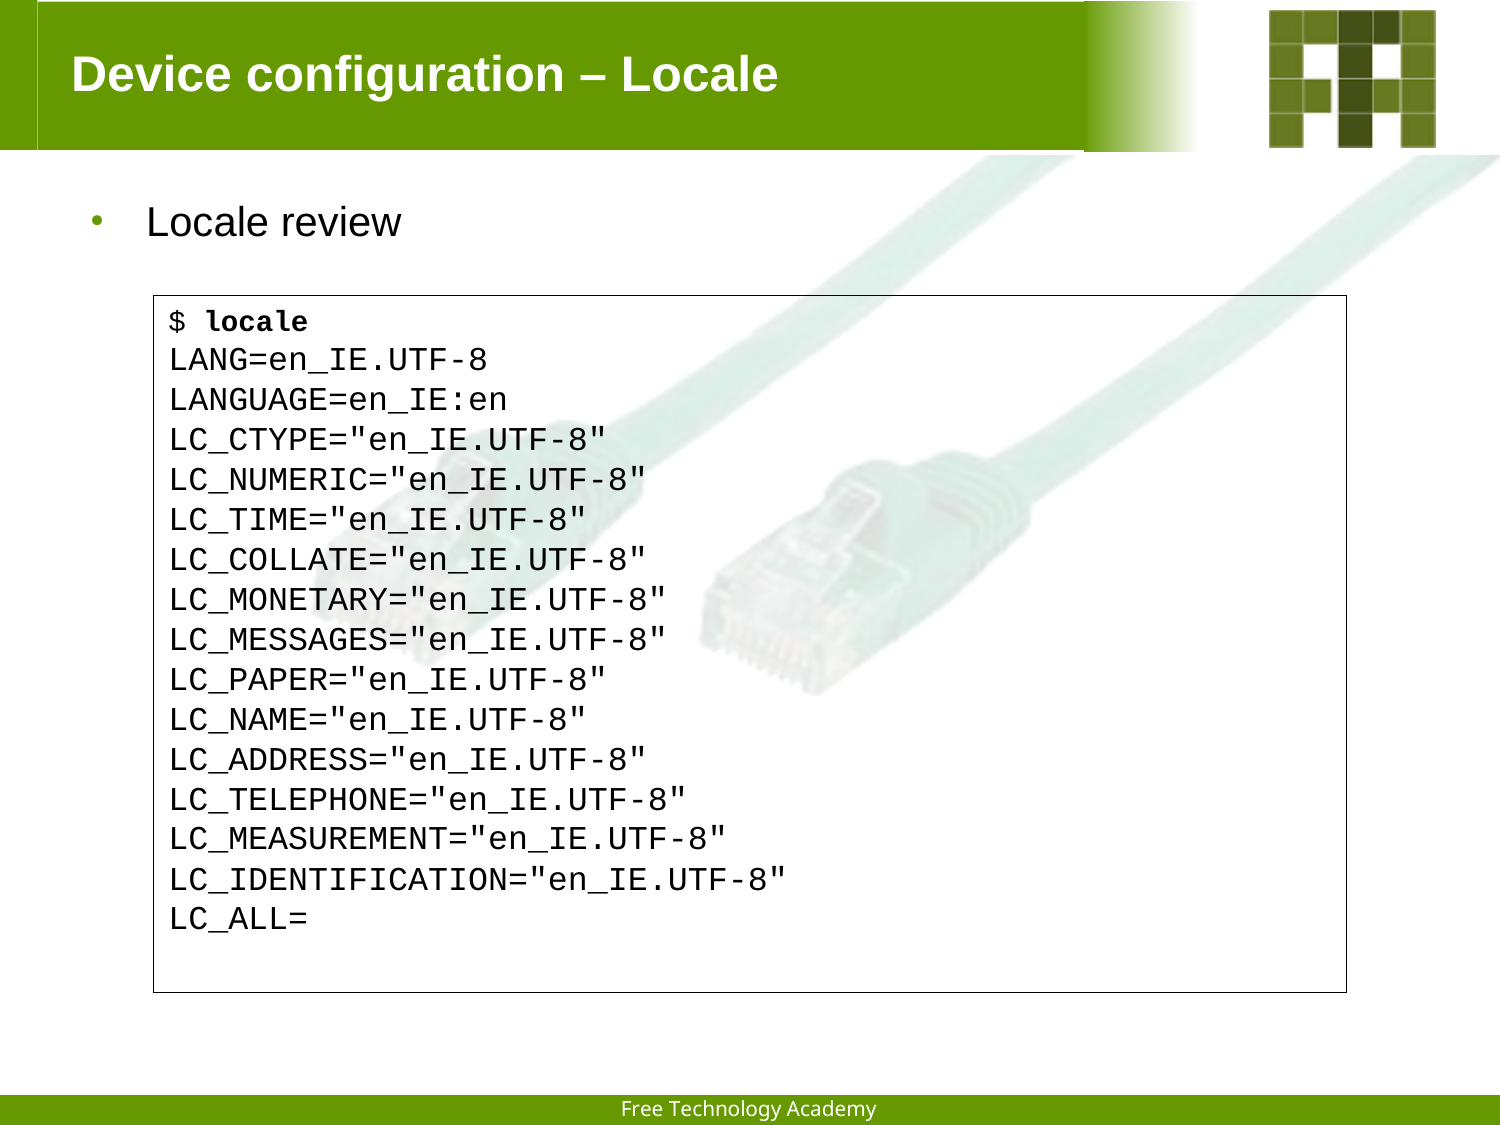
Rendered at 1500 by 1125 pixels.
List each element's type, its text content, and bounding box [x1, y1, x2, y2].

list Locale review [75, 187, 1426, 1065]
title Device configuration – Locale [56, 1, 1107, 152]
picture [1269, 10, 1436, 148]
text_box $ locale LANG=en_IE.UTF-8 LANGUAGE=en_IE:en LC_CTYPE="en_IE.UTF-8" LC_NUMERIC="en_IE.UTF-8" LC_TIME="en_IE.UTF-8" LC_COLLATE="en_IE.UTF-8" LC_MONETARY="en_IE.UTF-8" LC_MESSAGES="en_IE.UTF-8" LC_PAPER="en_IE.UTF-8" LC_NAME="en_IE.UTF-8" LC_ADDRESS="en_IE.UTF-8" LC_TELEPHONE="en_IE.UTF-8" LC_MEASUREMENT="en_IE.UTF-8" LC_IDENTIFICATION="en_IE.UTF-8" LC_ALL= [153, 295, 1347, 993]
